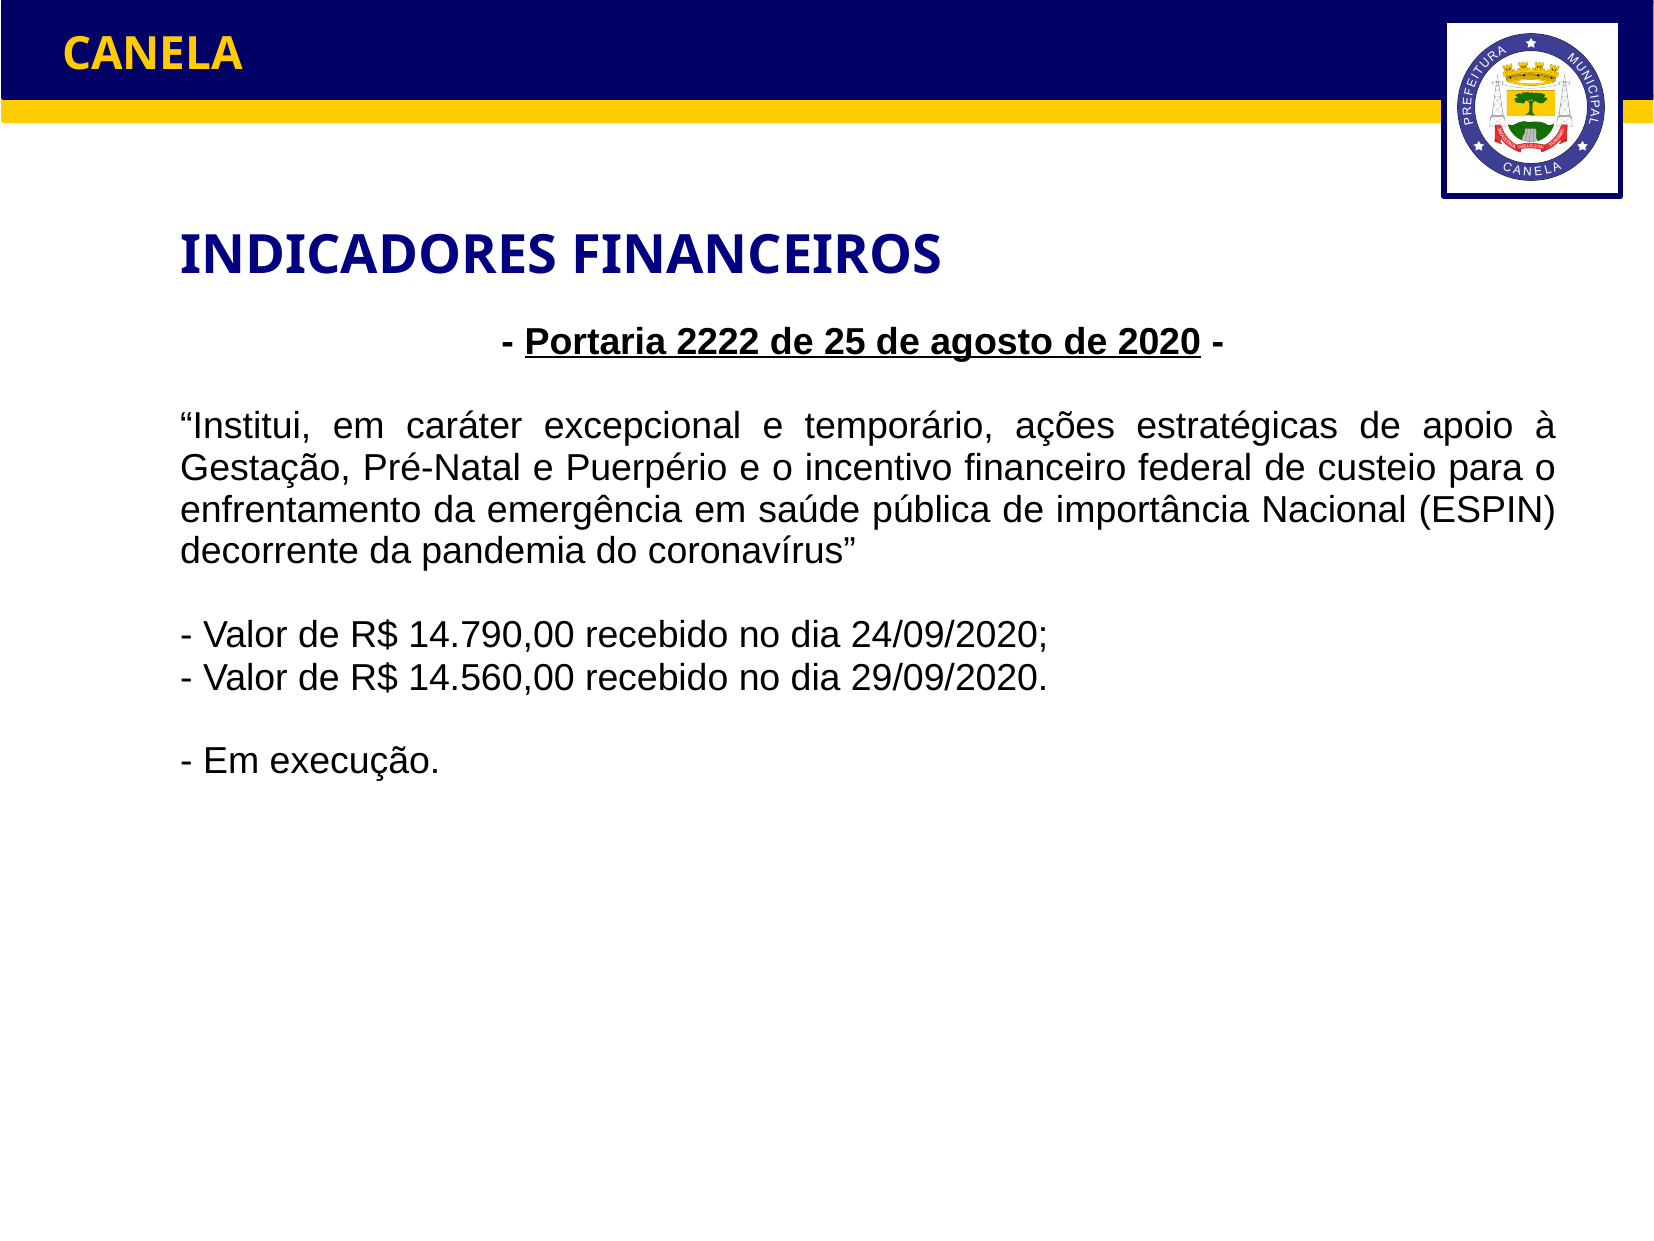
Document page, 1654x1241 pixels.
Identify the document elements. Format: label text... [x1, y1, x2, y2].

text_box [3, 0, 1654, 197]
picture [1457, 33, 1605, 181]
text_box CANELA [47, 13, 853, 93]
text_box - Portaria 2222 de 25 de agosto de 2020 - “Institui, em caráter excepcional e temporário, ações estratégicas de apoio à Gestação, Pré-Natal e Puerpério e o incentivo financeiro federal de custeio para o enfrentamento da emergência em saúde pública de importância Nacional (ESPIN) decorrente da pandemia do coronavírus” - Valor de R$ 14.790,00 recebido no dia 24/09/2020; - Valor de R$ 14.560,00 recebido no dia 29/09/2020. - Em execução. [165, 312, 1571, 958]
text_box INDICADORES FINANCEIROS [165, 208, 1441, 312]
